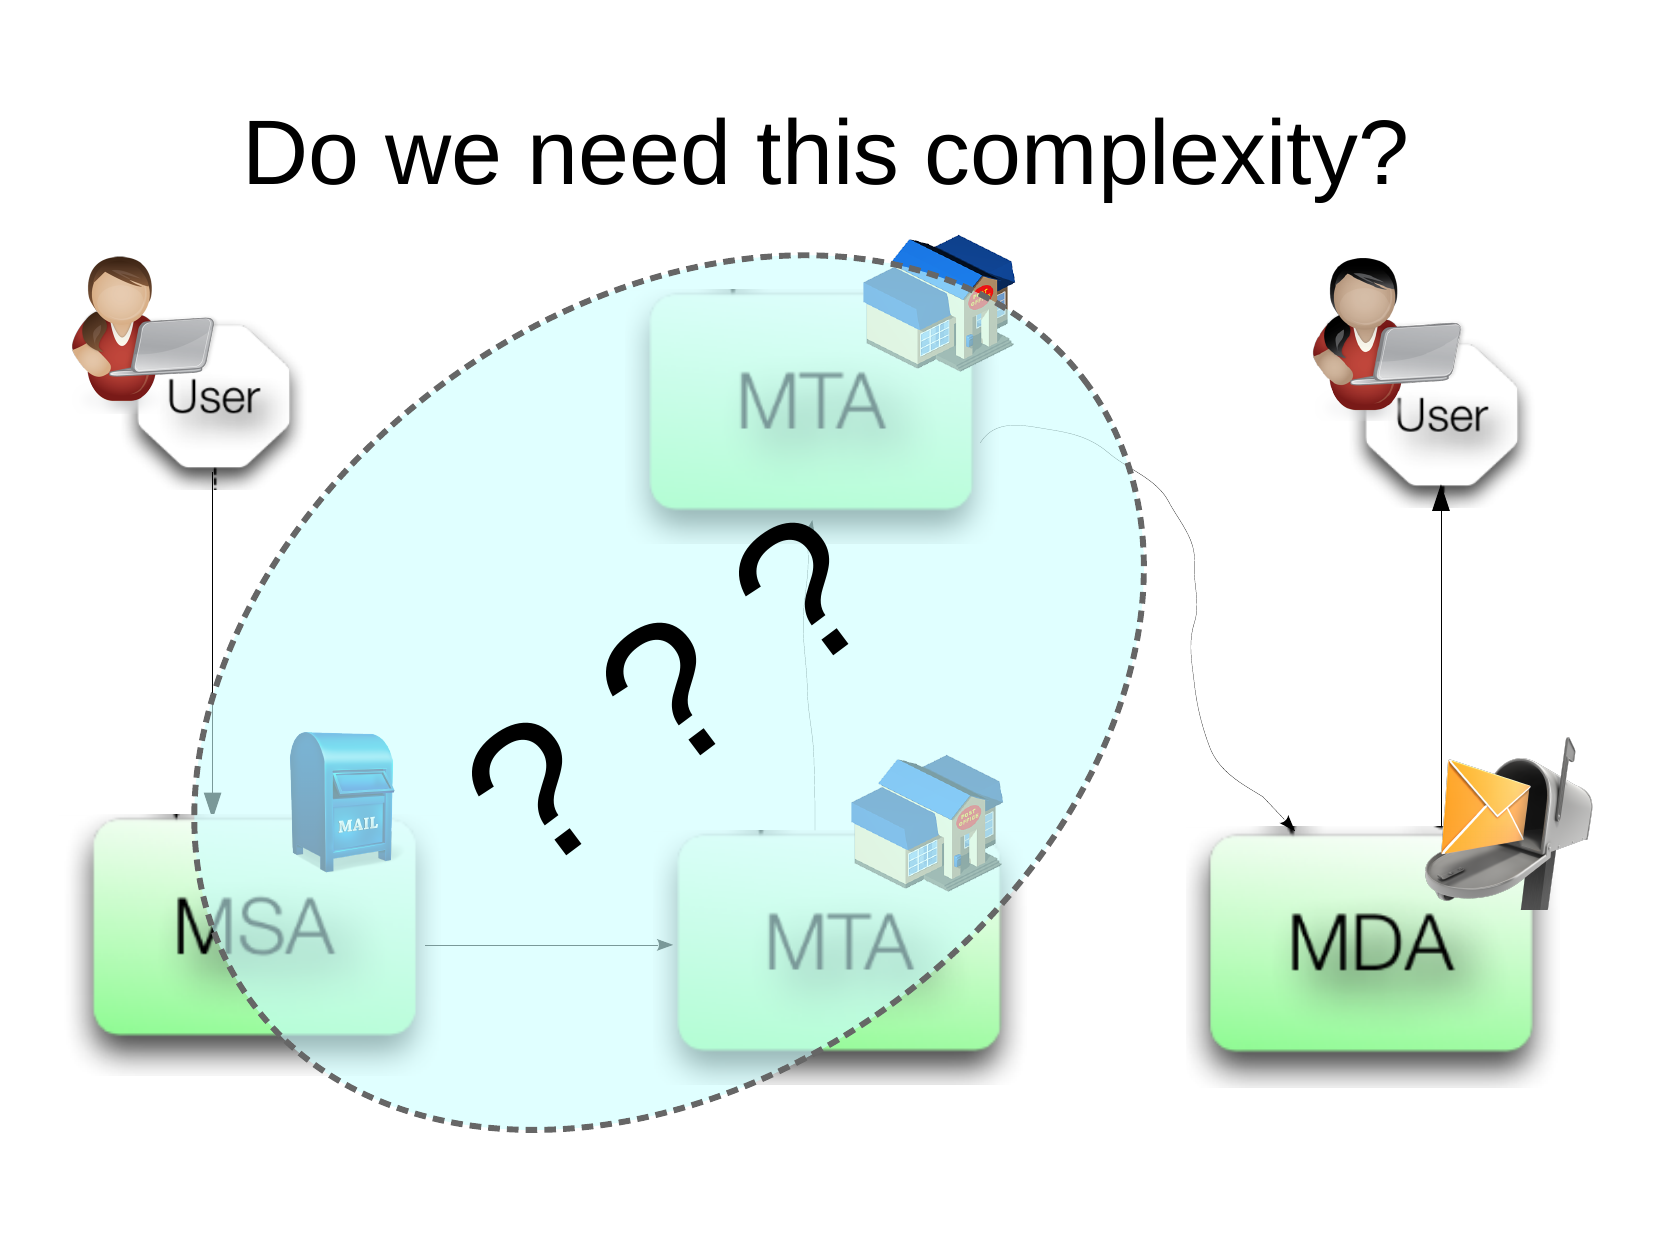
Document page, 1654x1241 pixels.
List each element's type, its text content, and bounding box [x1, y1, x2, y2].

picture [1299, 248, 1536, 508]
picture [862, 224, 1016, 314]
title Do we need this complexity? [82, 49, 1571, 257]
picture [59, 247, 308, 490]
picture [751, 875, 1027, 1085]
text_box ? ? ? [194, 255, 1144, 1130]
picture [59, 814, 329, 1076]
picture [1186, 731, 1614, 1088]
